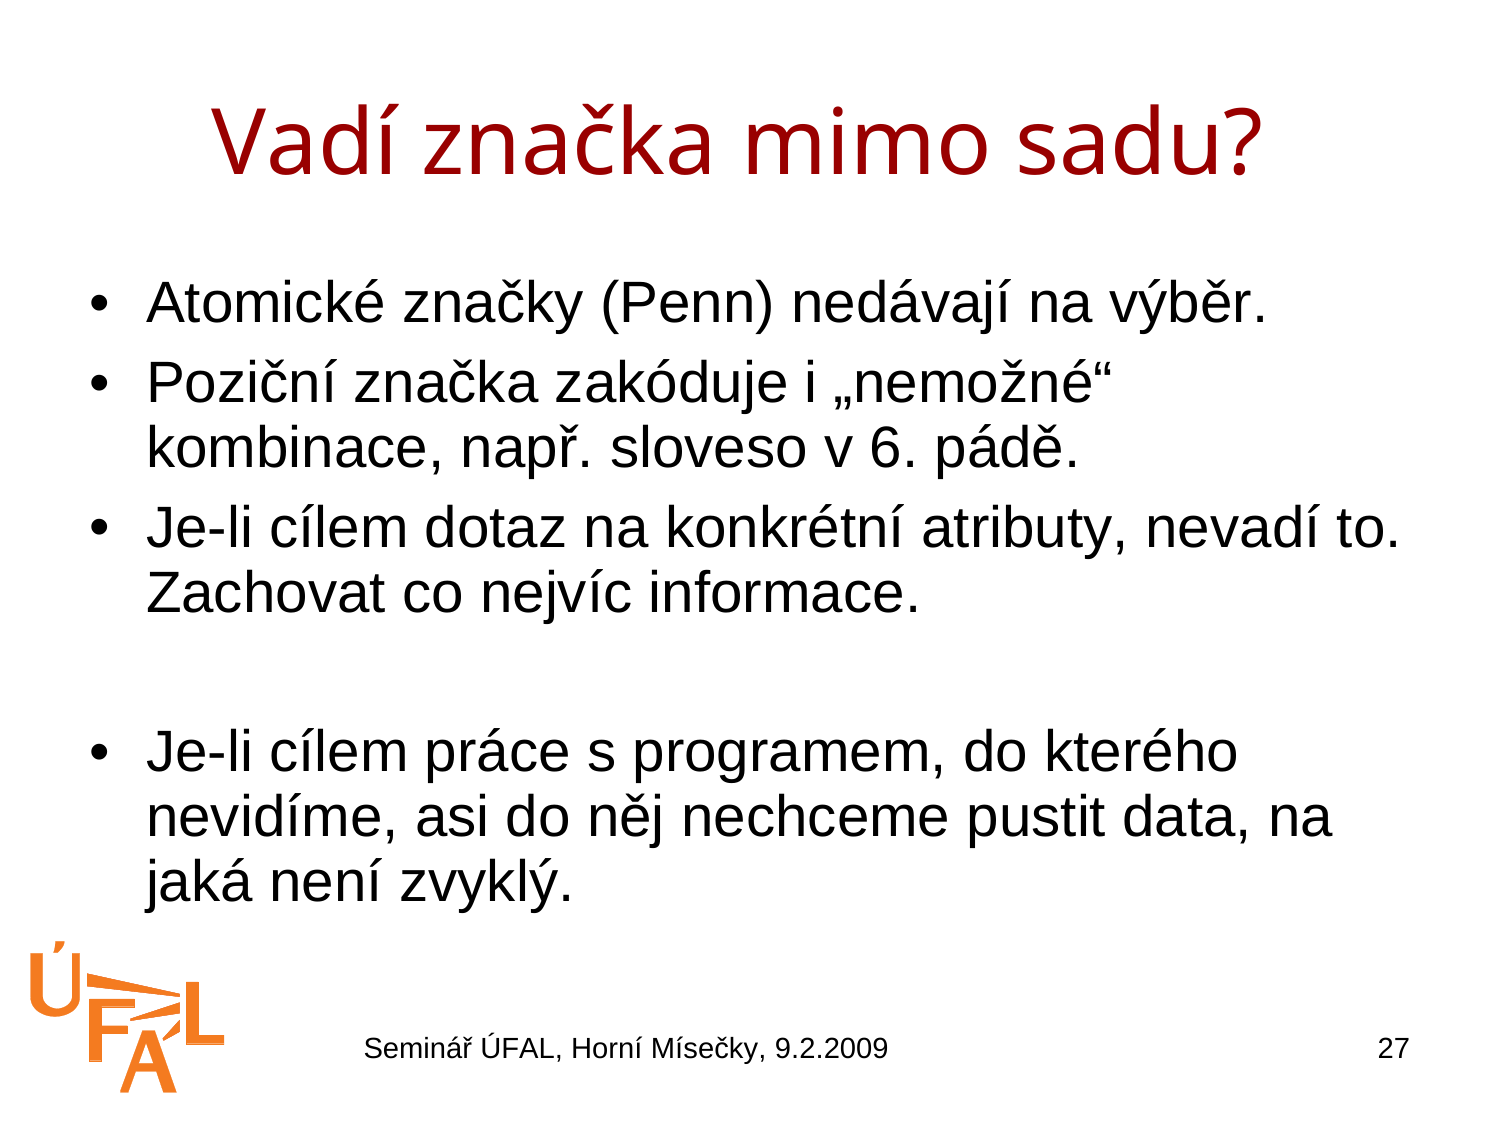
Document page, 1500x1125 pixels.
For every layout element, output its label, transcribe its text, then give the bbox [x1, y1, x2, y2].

list Atomické značky (Penn) nedávají na výběr. Poziční značka zakóduje i „nemožné“ kombinace, např. sloveso v 6. pádě. Je-li cílem dotaz na konkrétní atributy, nevadí to. Zachovat co nejvíc informace. Je-li cílem práce s programem, do kterého nevidíme, asi do něj nechceme pustit data, na jaká není zvyklý. [75, 262, 1426, 1006]
title Vadí značka mimo sadu? [75, 45, 1426, 233]
